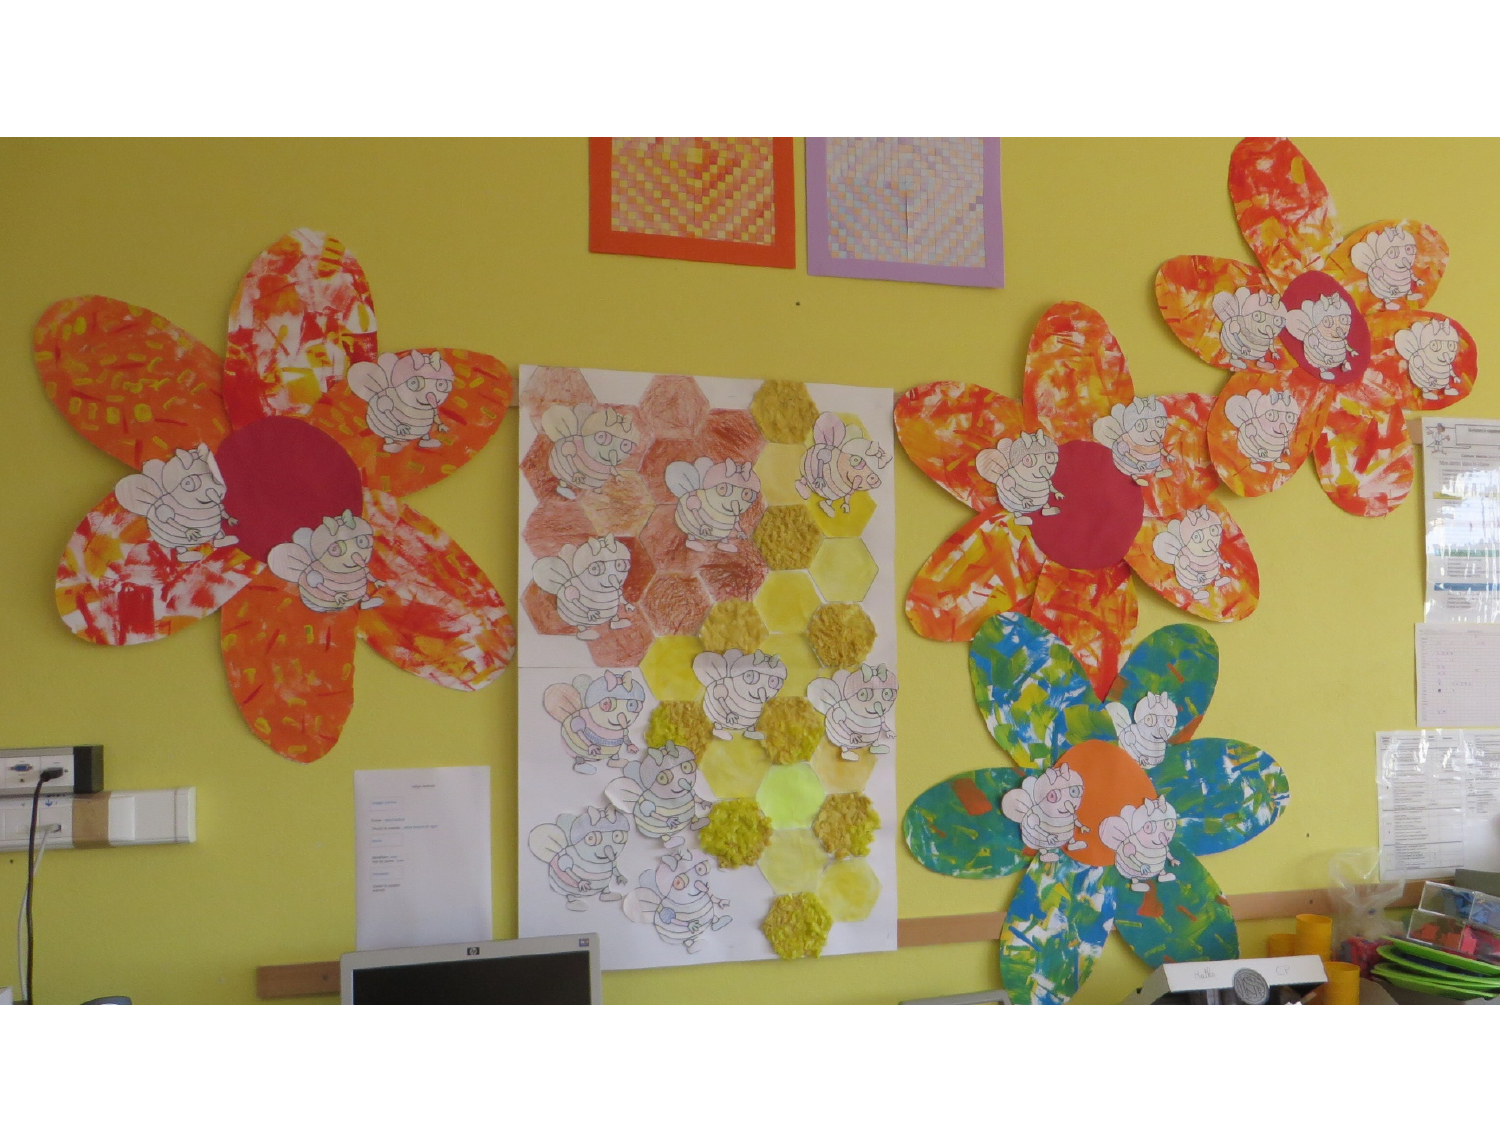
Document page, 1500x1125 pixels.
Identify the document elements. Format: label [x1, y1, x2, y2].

picture [0, 137, 1500, 1005]
